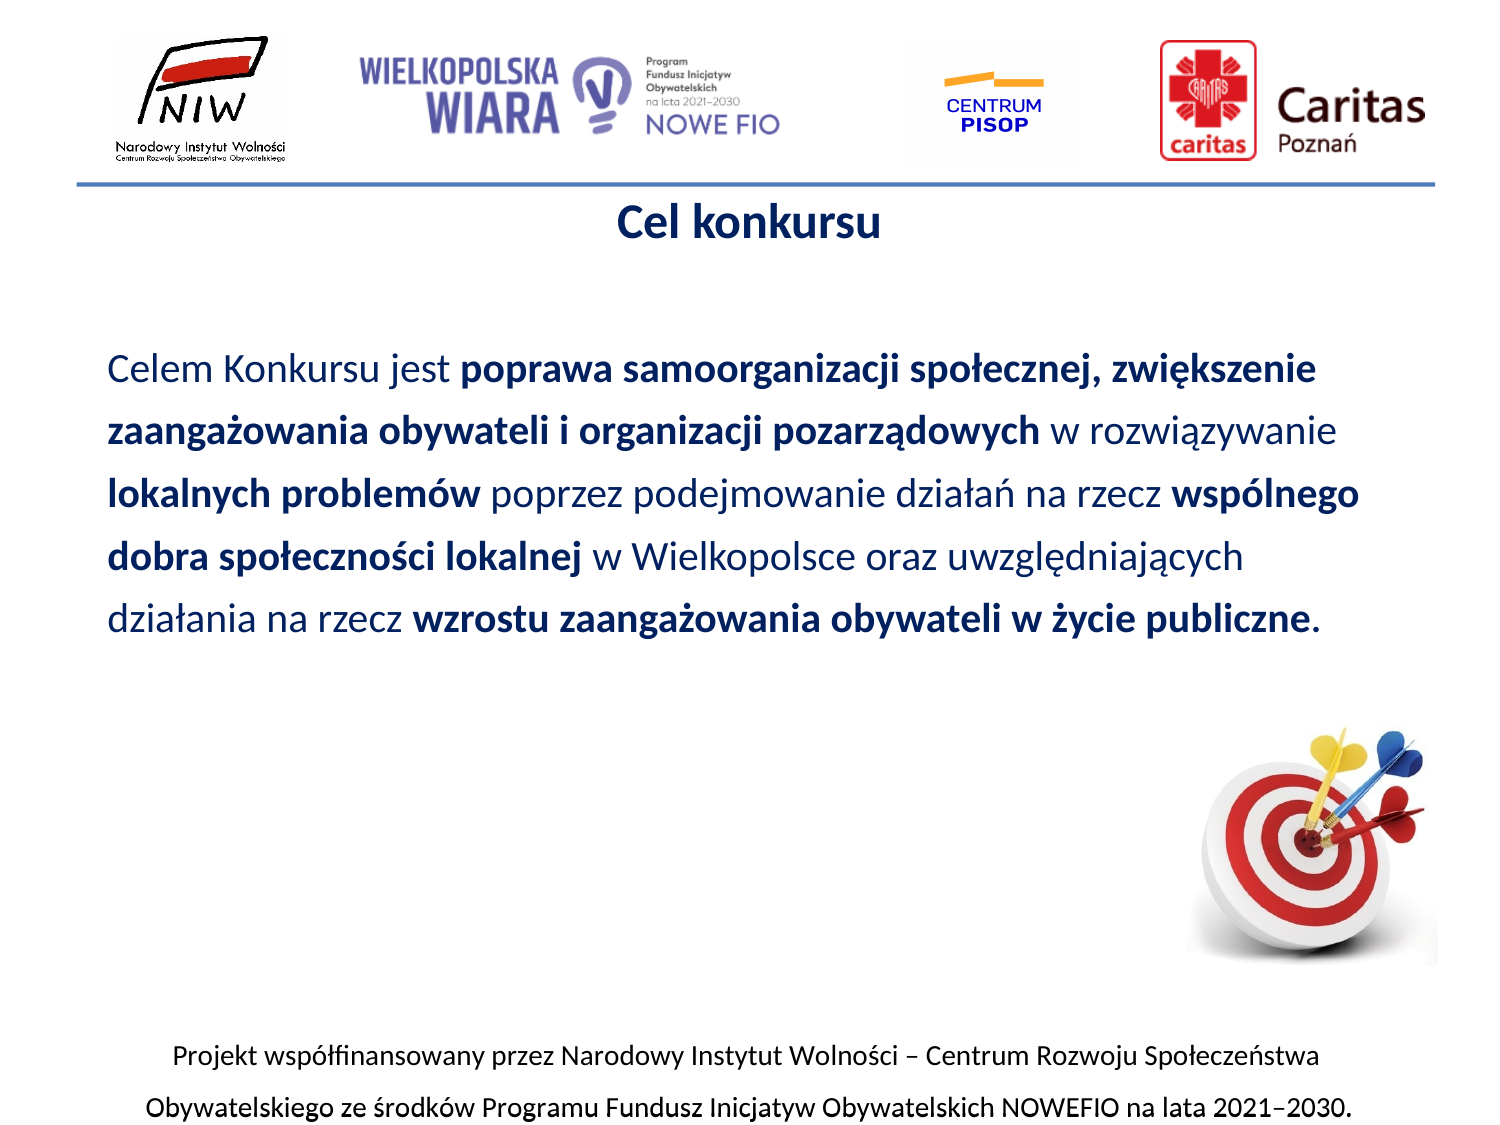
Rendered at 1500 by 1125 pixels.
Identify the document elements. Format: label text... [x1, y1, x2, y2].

picture [1186, 713, 1438, 965]
text_box Cel konkursu [291, 193, 1209, 329]
text_box Celem Konkursu jest poprawa samoorganizacji społecznej, zwiększenie zaangażowania obywateli i organizacji pozarządowych w rozwiązywanie lokalnych problemów poprzez podejmowanie działań na rzecz wspólnego dobra społeczności lokalnej w Wielkopolsce oraz uwzględniających działania na rzecz wzrostu zaangażowania obywateli w życie publiczne. [0, 322, 1413, 1106]
